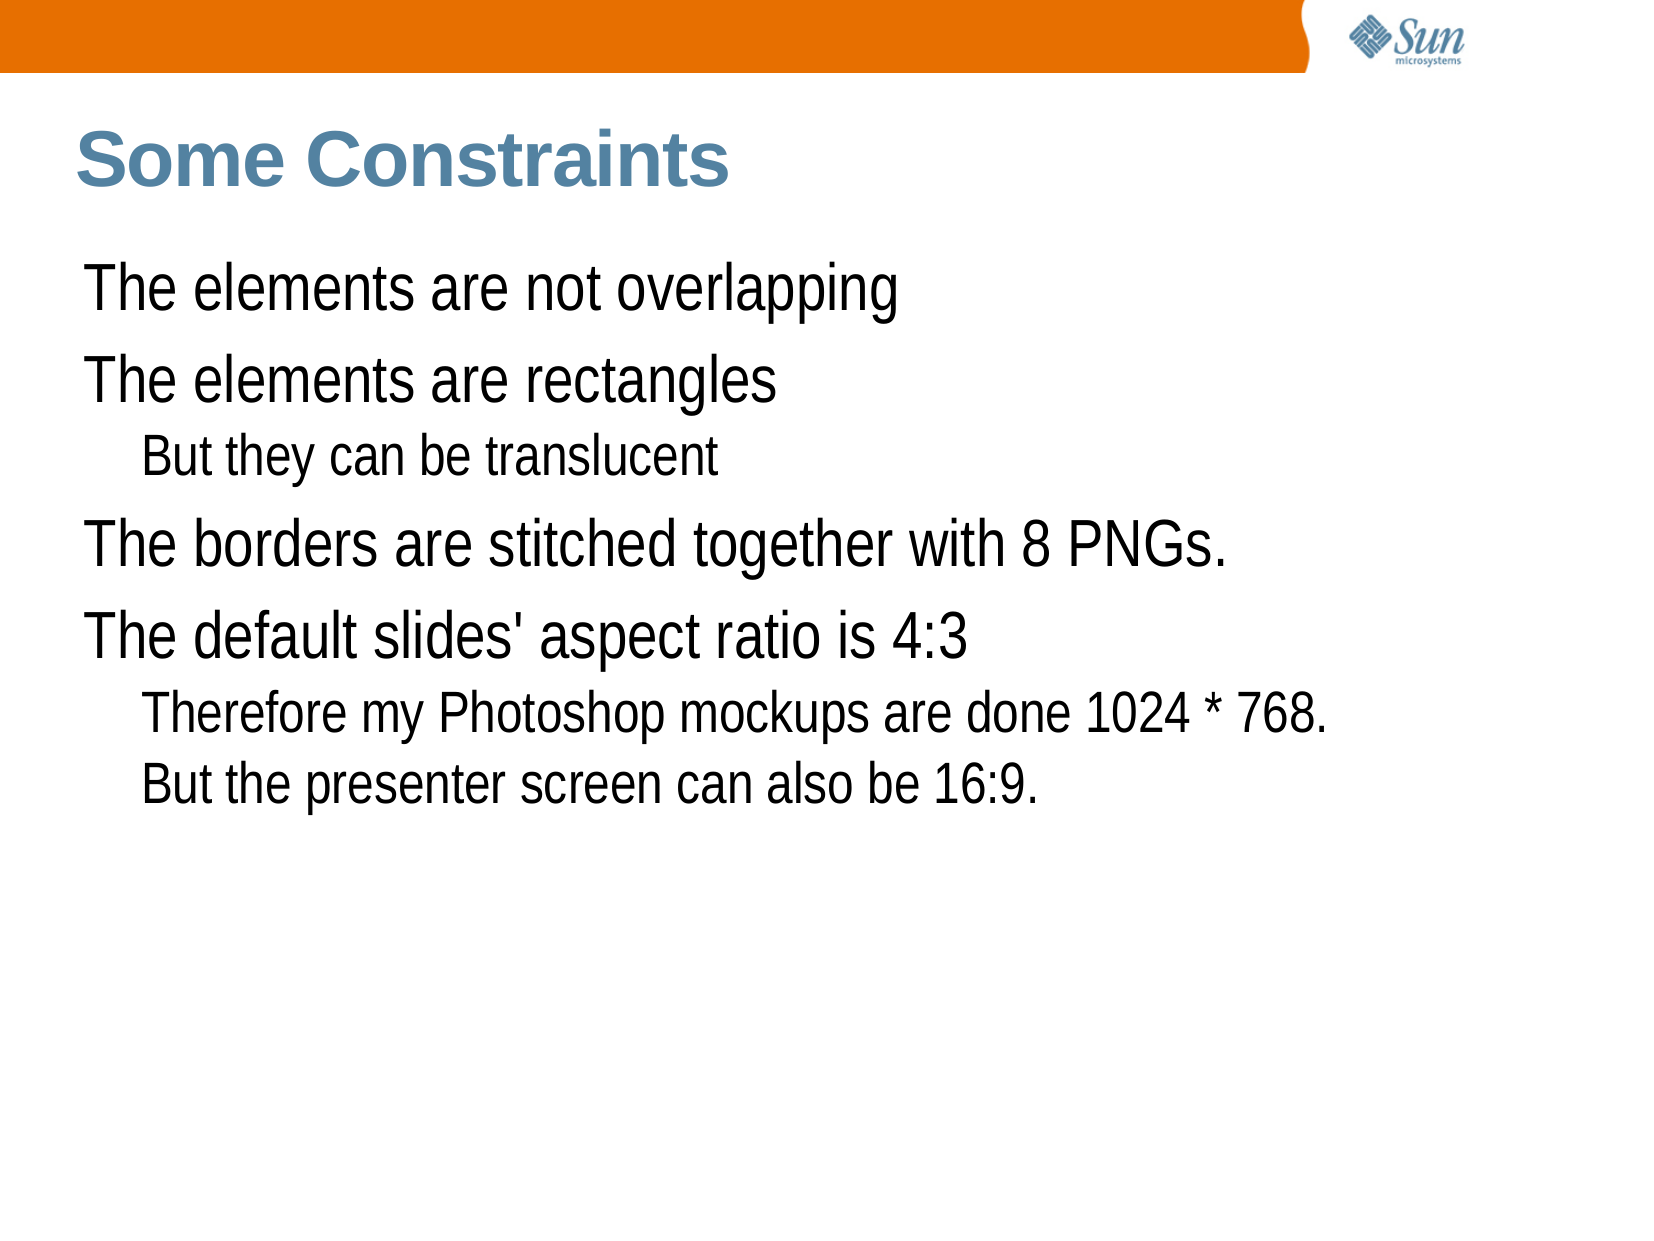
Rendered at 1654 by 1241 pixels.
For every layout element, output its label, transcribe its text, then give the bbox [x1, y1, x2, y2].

title Some Constraints [75, 123, 1437, 212]
list The elements are not overlapping The elements are rectangles But they can be translucent The borders are stitched together with 8 PNGs. The default slides' aspect ratio is 4:3 Therefore my Photoshop mockups are done 1024 * 768. But the presenter screen can also be 16:9. [64, 258, 1401, 1048]
picture [0, 0, 1500, 73]
